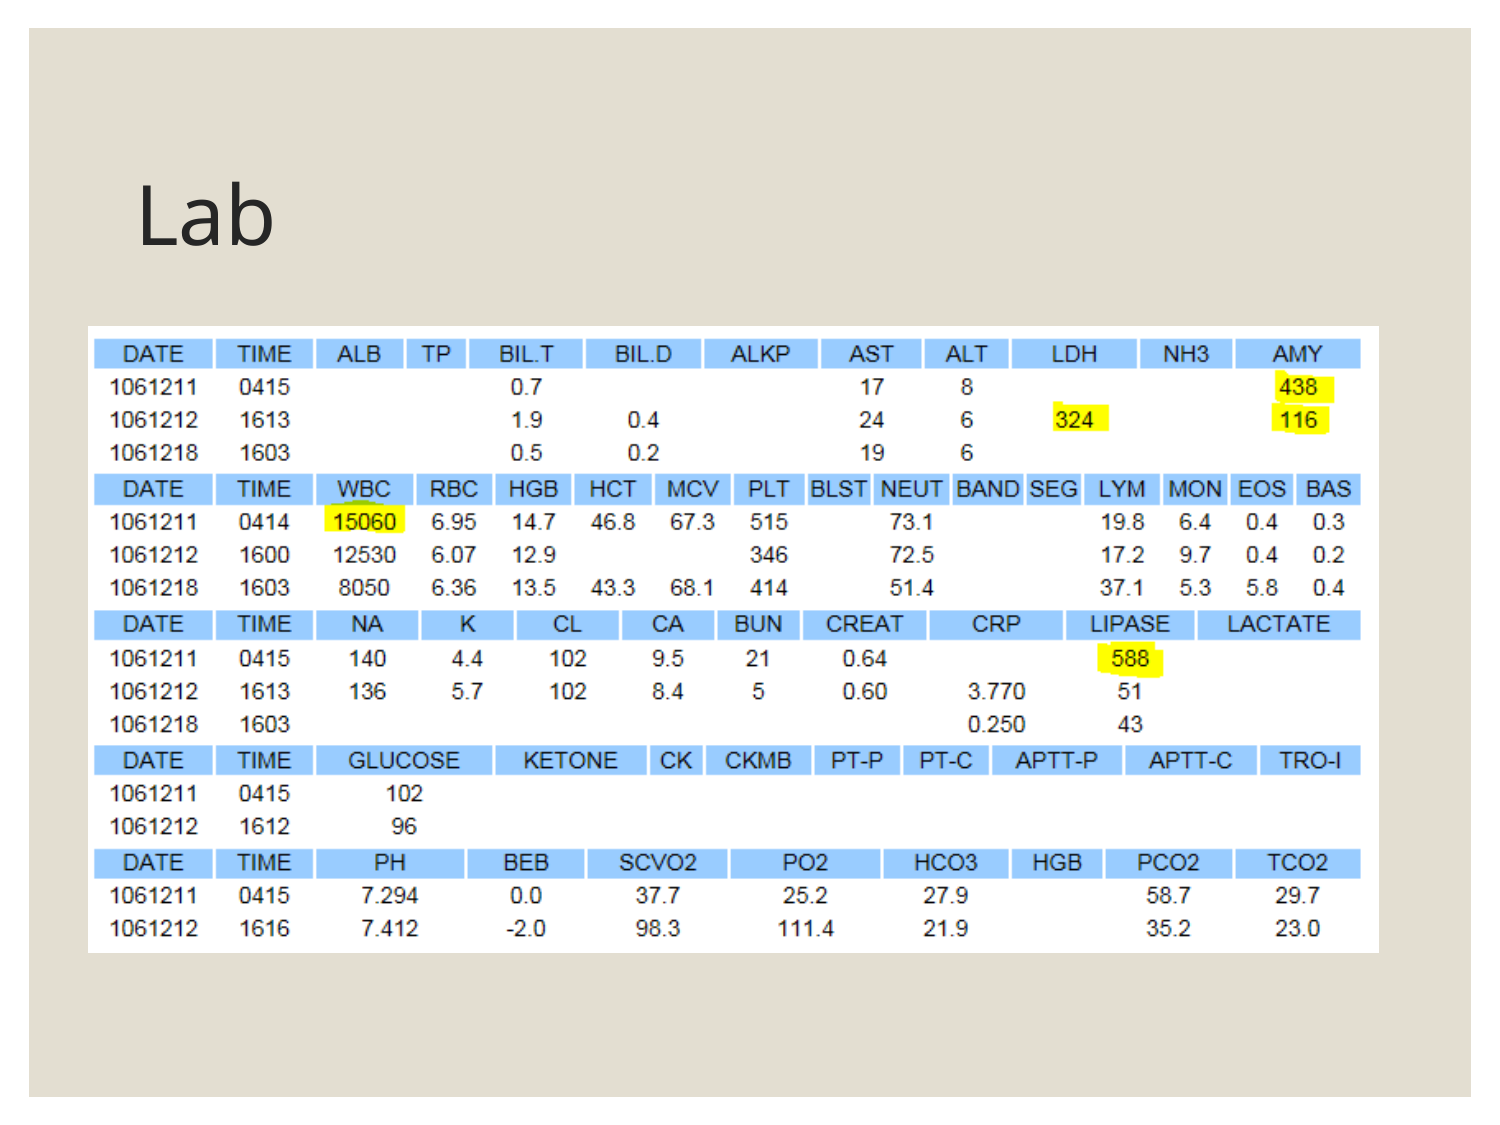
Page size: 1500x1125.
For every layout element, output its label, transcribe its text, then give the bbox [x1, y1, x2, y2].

title Lab [120, 105, 1380, 331]
picture [88, 326, 1379, 953]
